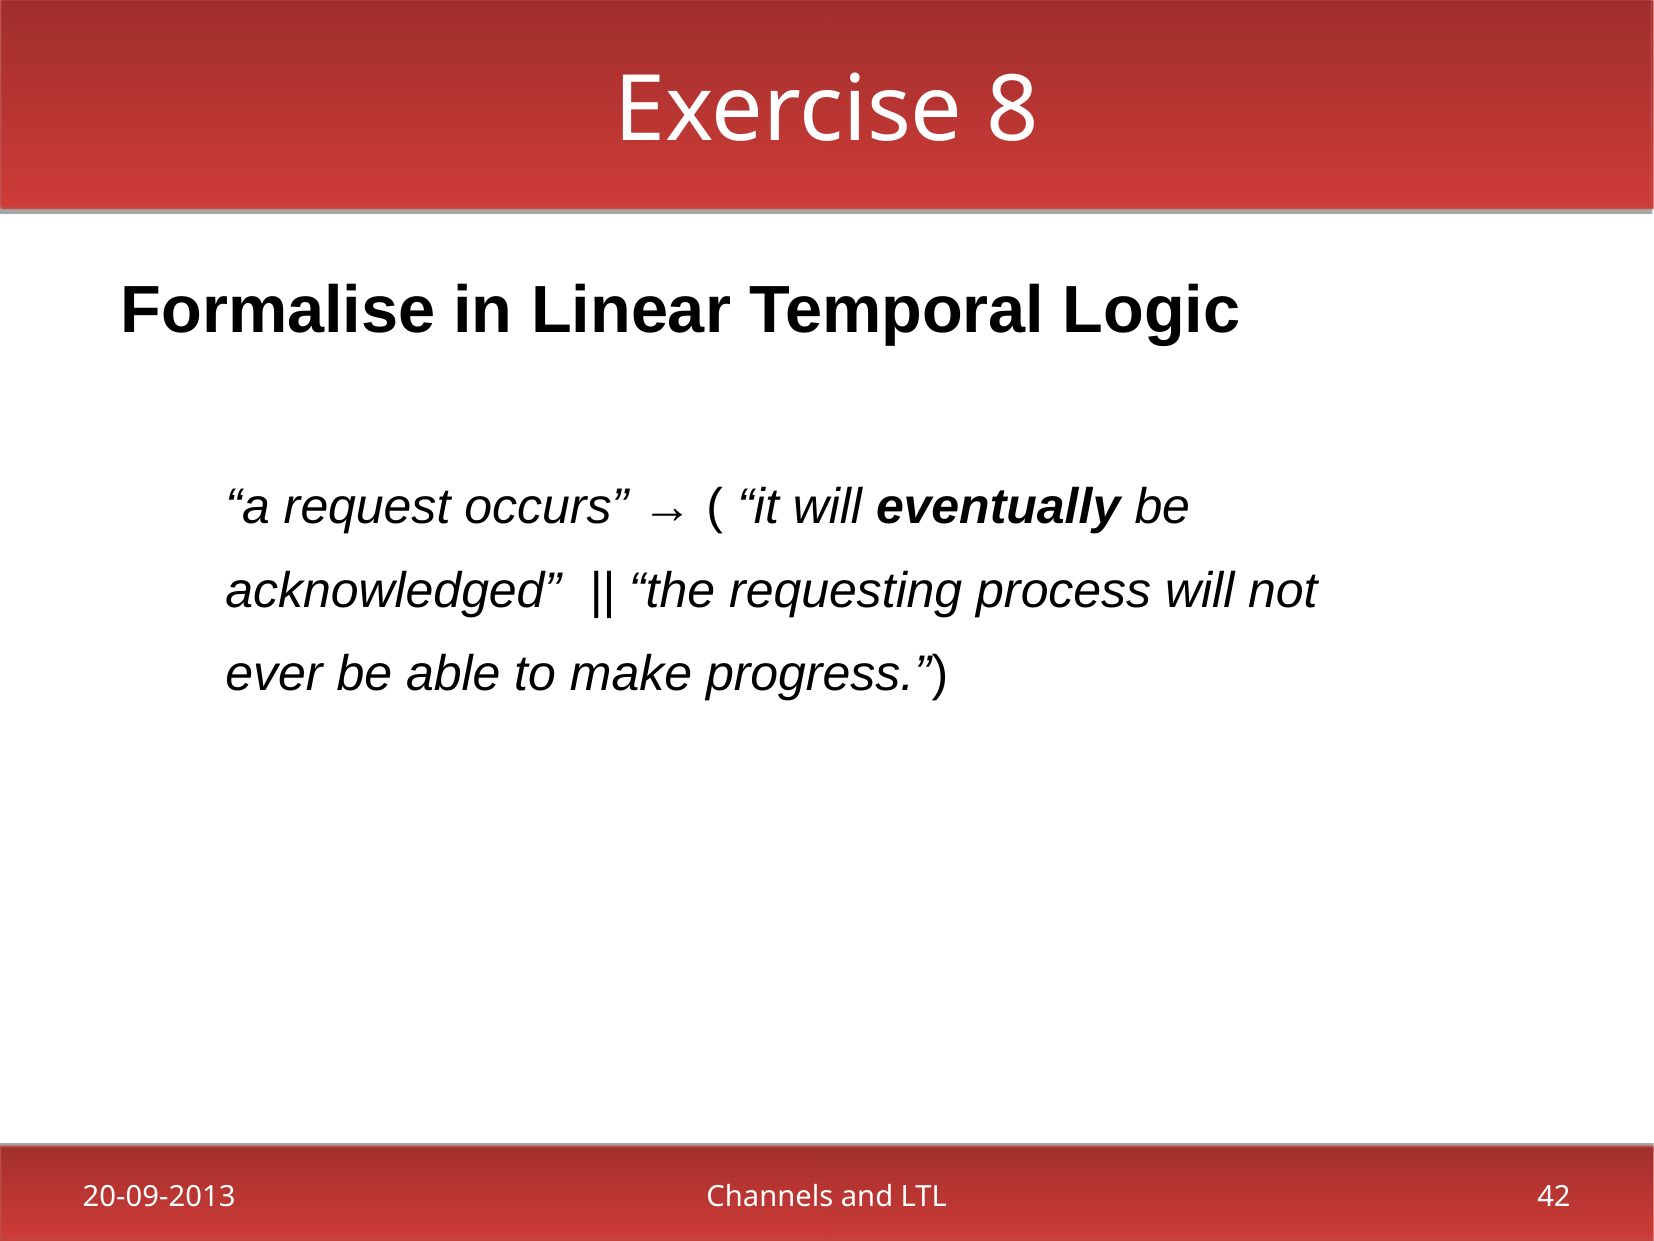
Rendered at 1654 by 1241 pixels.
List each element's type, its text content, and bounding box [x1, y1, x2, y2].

picture [0, 0, 1654, 214]
title Exercise 8 [59, 31, 1595, 178]
picture [0, 1143, 1654, 1241]
text_box “a request occurs” → ( “it will eventually be acknowledged” || “the requesting process will not ever be able to make progress.”) [210, 442, 1444, 681]
text_box Formalise in Linear Temporal Logic [105, 264, 1259, 355]
